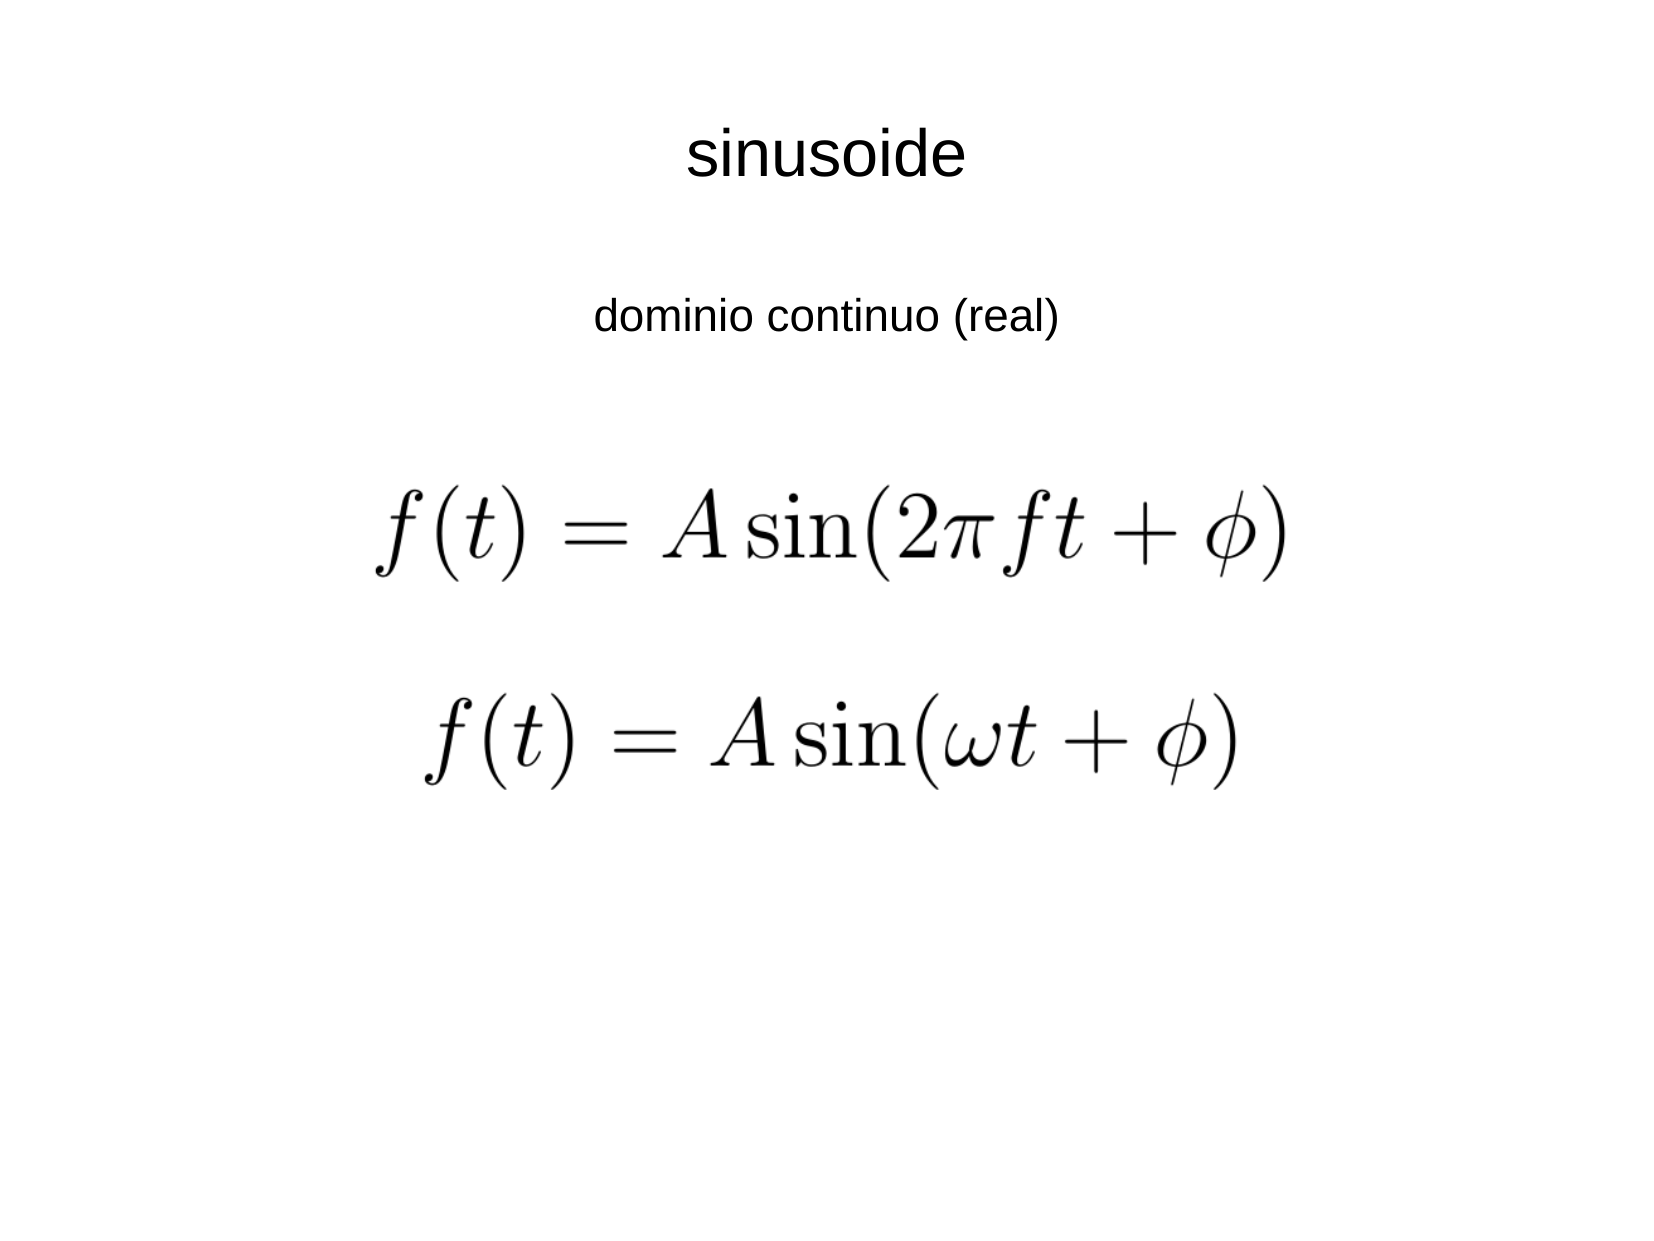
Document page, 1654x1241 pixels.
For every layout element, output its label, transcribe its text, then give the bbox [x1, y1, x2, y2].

picture [313, 472, 1341, 804]
title sinusoide [82, 49, 1571, 257]
subtitle dominio continuo (real) [82, 287, 1571, 343]
